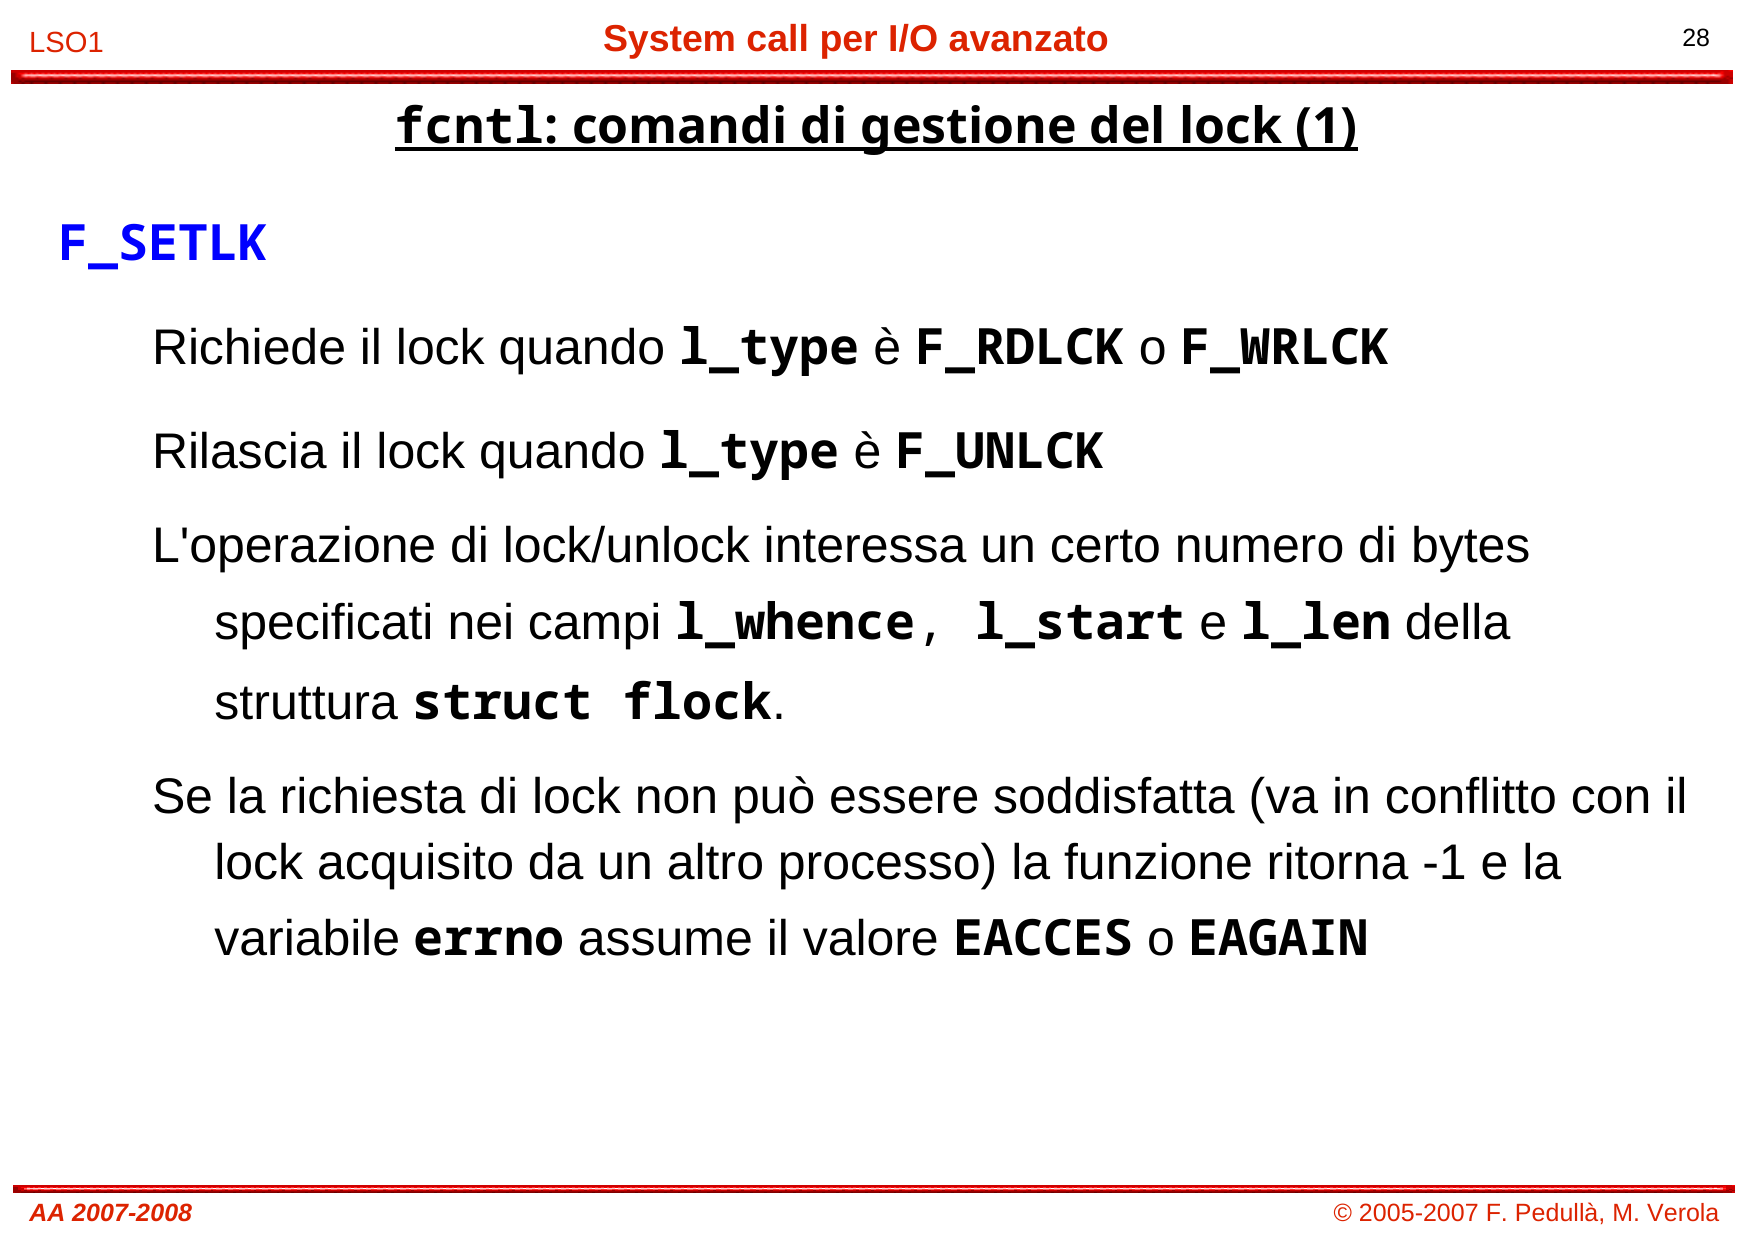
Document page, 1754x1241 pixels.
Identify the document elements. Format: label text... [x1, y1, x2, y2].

title fcntl: comandi di gestione del lock (1) [40, 78, 1713, 174]
picture [11, 70, 1733, 84]
picture [13, 1185, 1735, 1193]
list F_SETLK Richiede il lock quando l_type è F_RDLCK o F_WRLCK Rilascia il lock quando l_type è F_UNLCK L'operazione di lock/unlock interessa un certo numero di bytes specificati nei campi l_whence, l_start e l_len della struttura struct flock. Se la richiesta di lock non può essere soddisfatta (va in conflitto con il lock acquisito da un altro processo) la funzione ritorna -1 e la variabile errno assume il valore EACCES o EAGAIN [58, 206, 1696, 1006]
